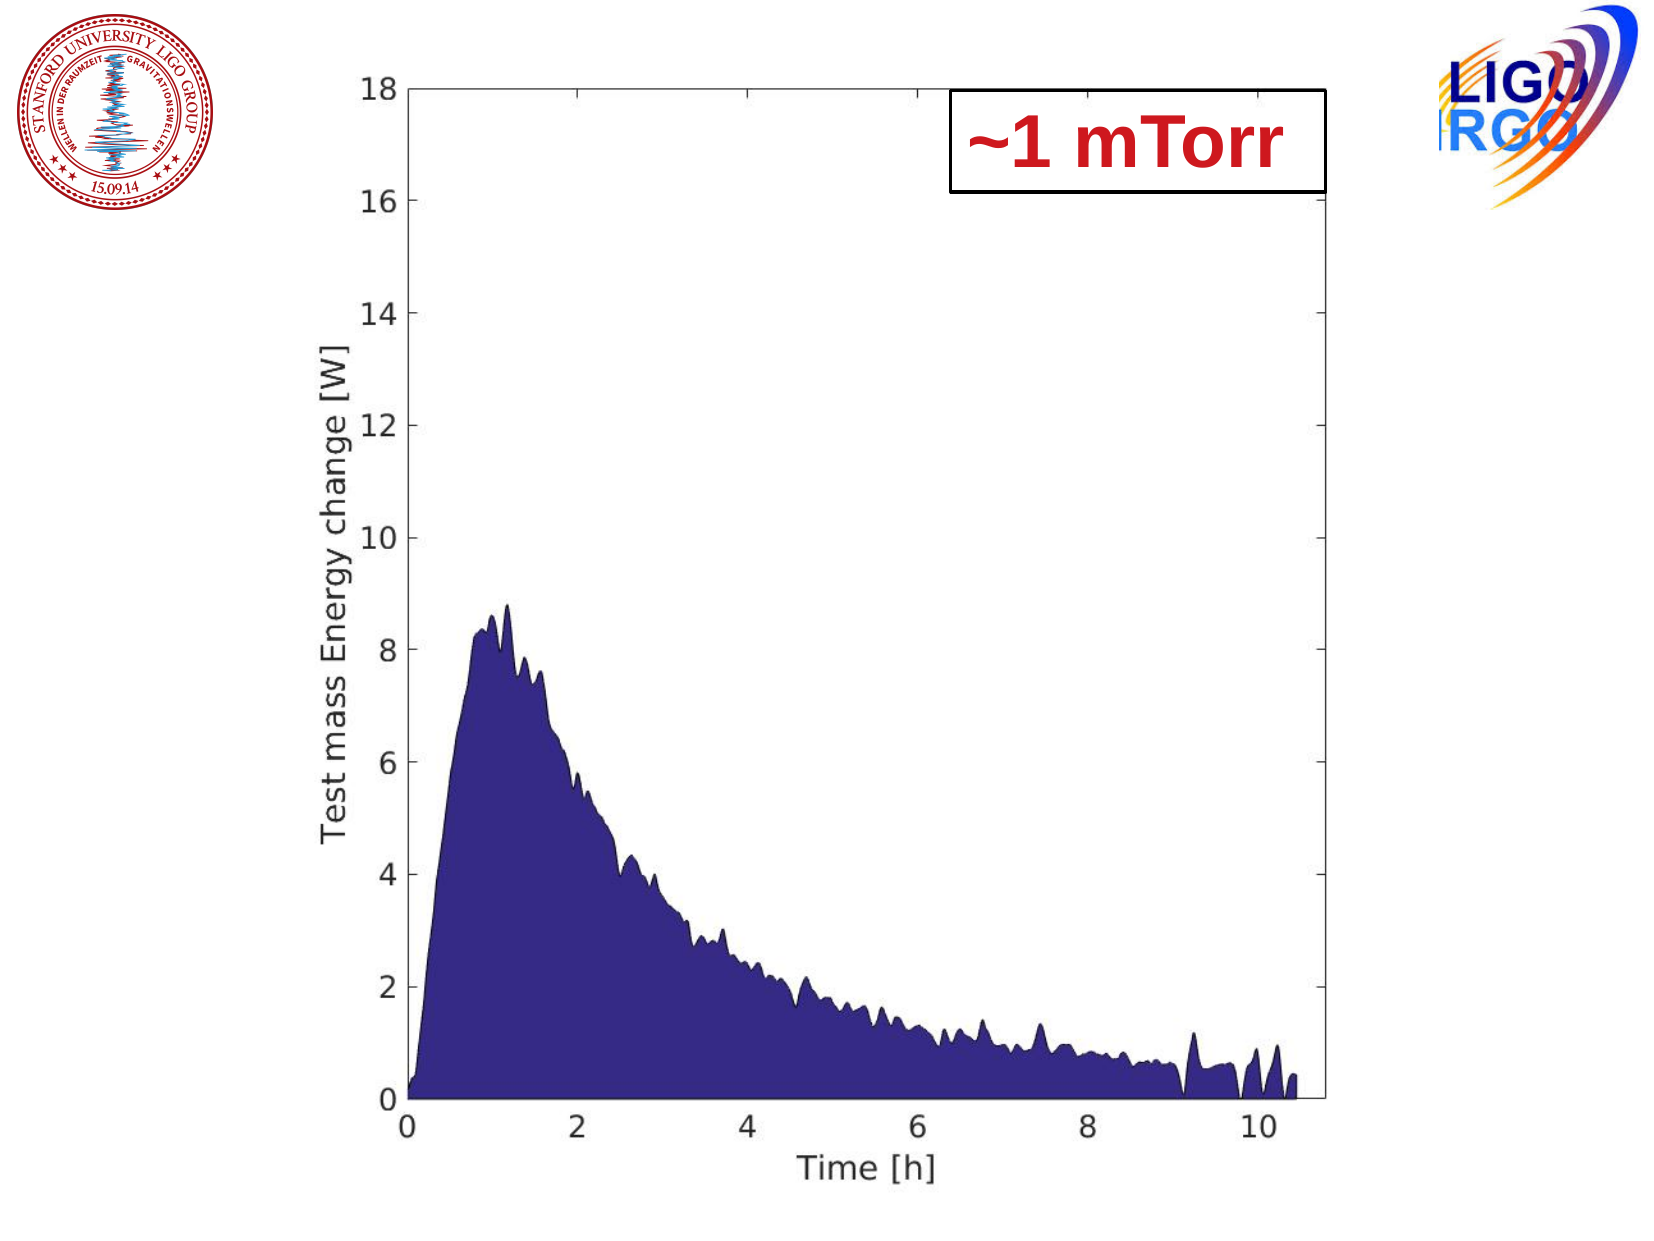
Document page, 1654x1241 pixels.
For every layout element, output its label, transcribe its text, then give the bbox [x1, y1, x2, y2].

text_box ~1 mTorr [950, 90, 1326, 179]
picture [17, 14, 213, 210]
picture [253, 0, 1654, 1236]
